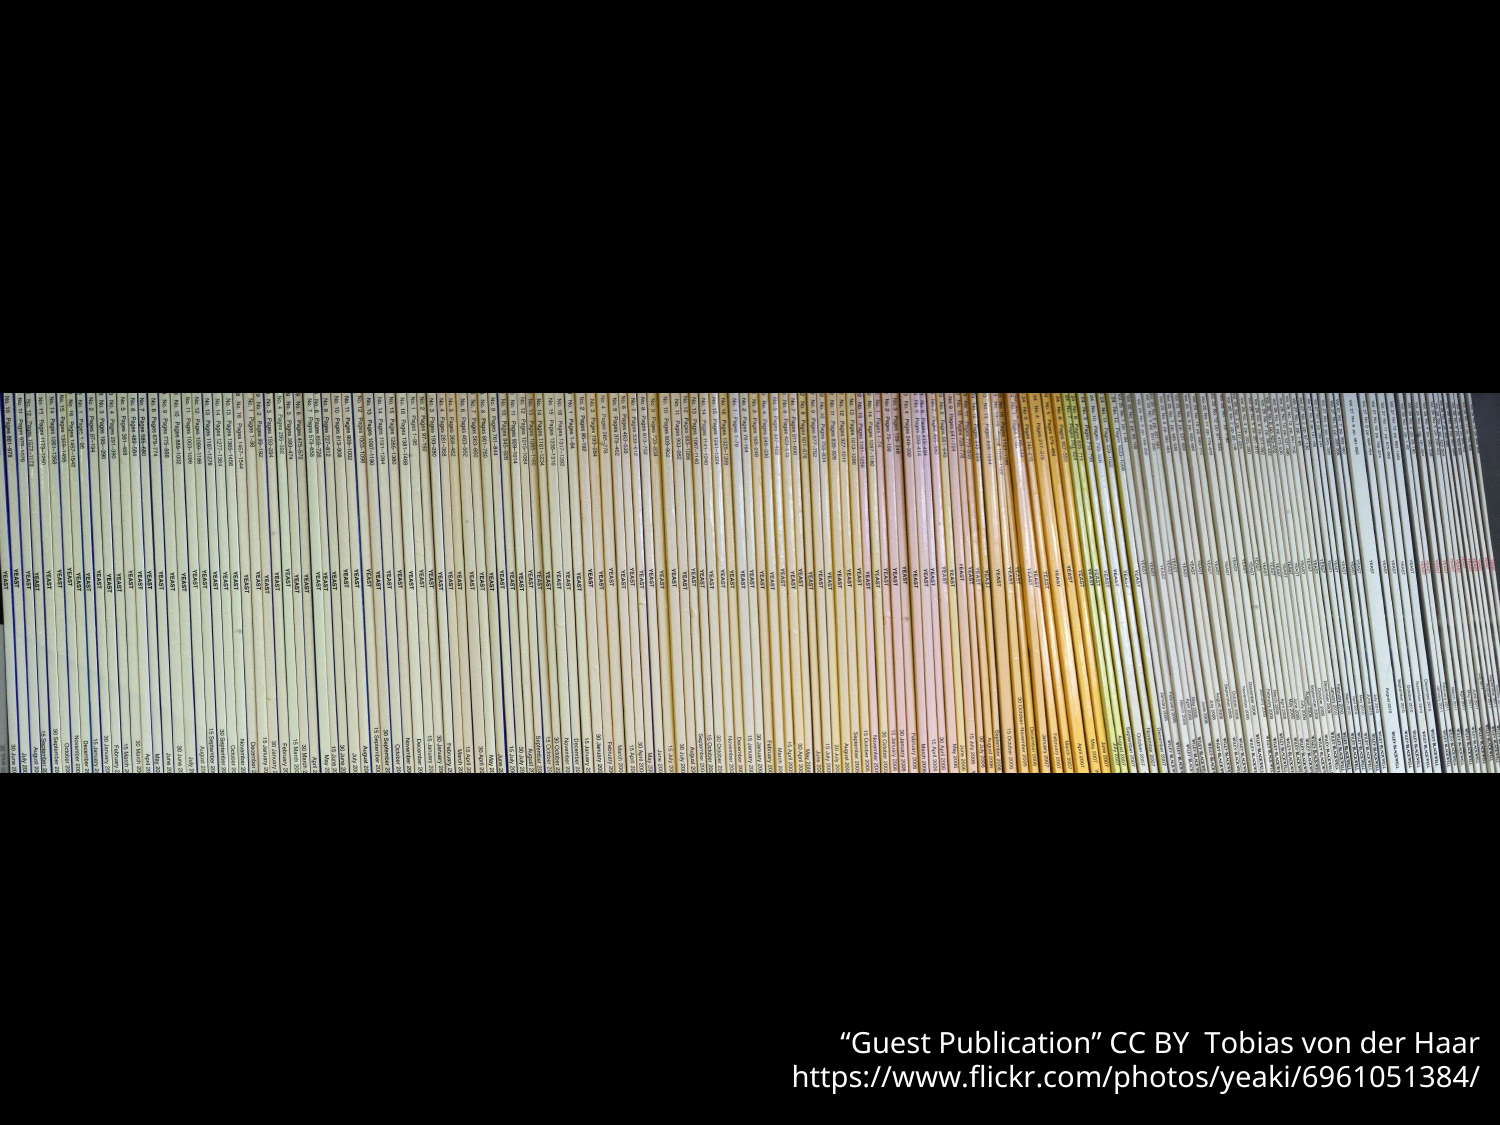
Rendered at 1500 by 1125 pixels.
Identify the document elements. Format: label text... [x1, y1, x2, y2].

text_box “Guest Publication” CC BY Tobias von der Haar https://www.flickr.com/photos/yeaki/6961051384/ [651, 1018, 1496, 1110]
picture [0, 393, 1500, 773]
